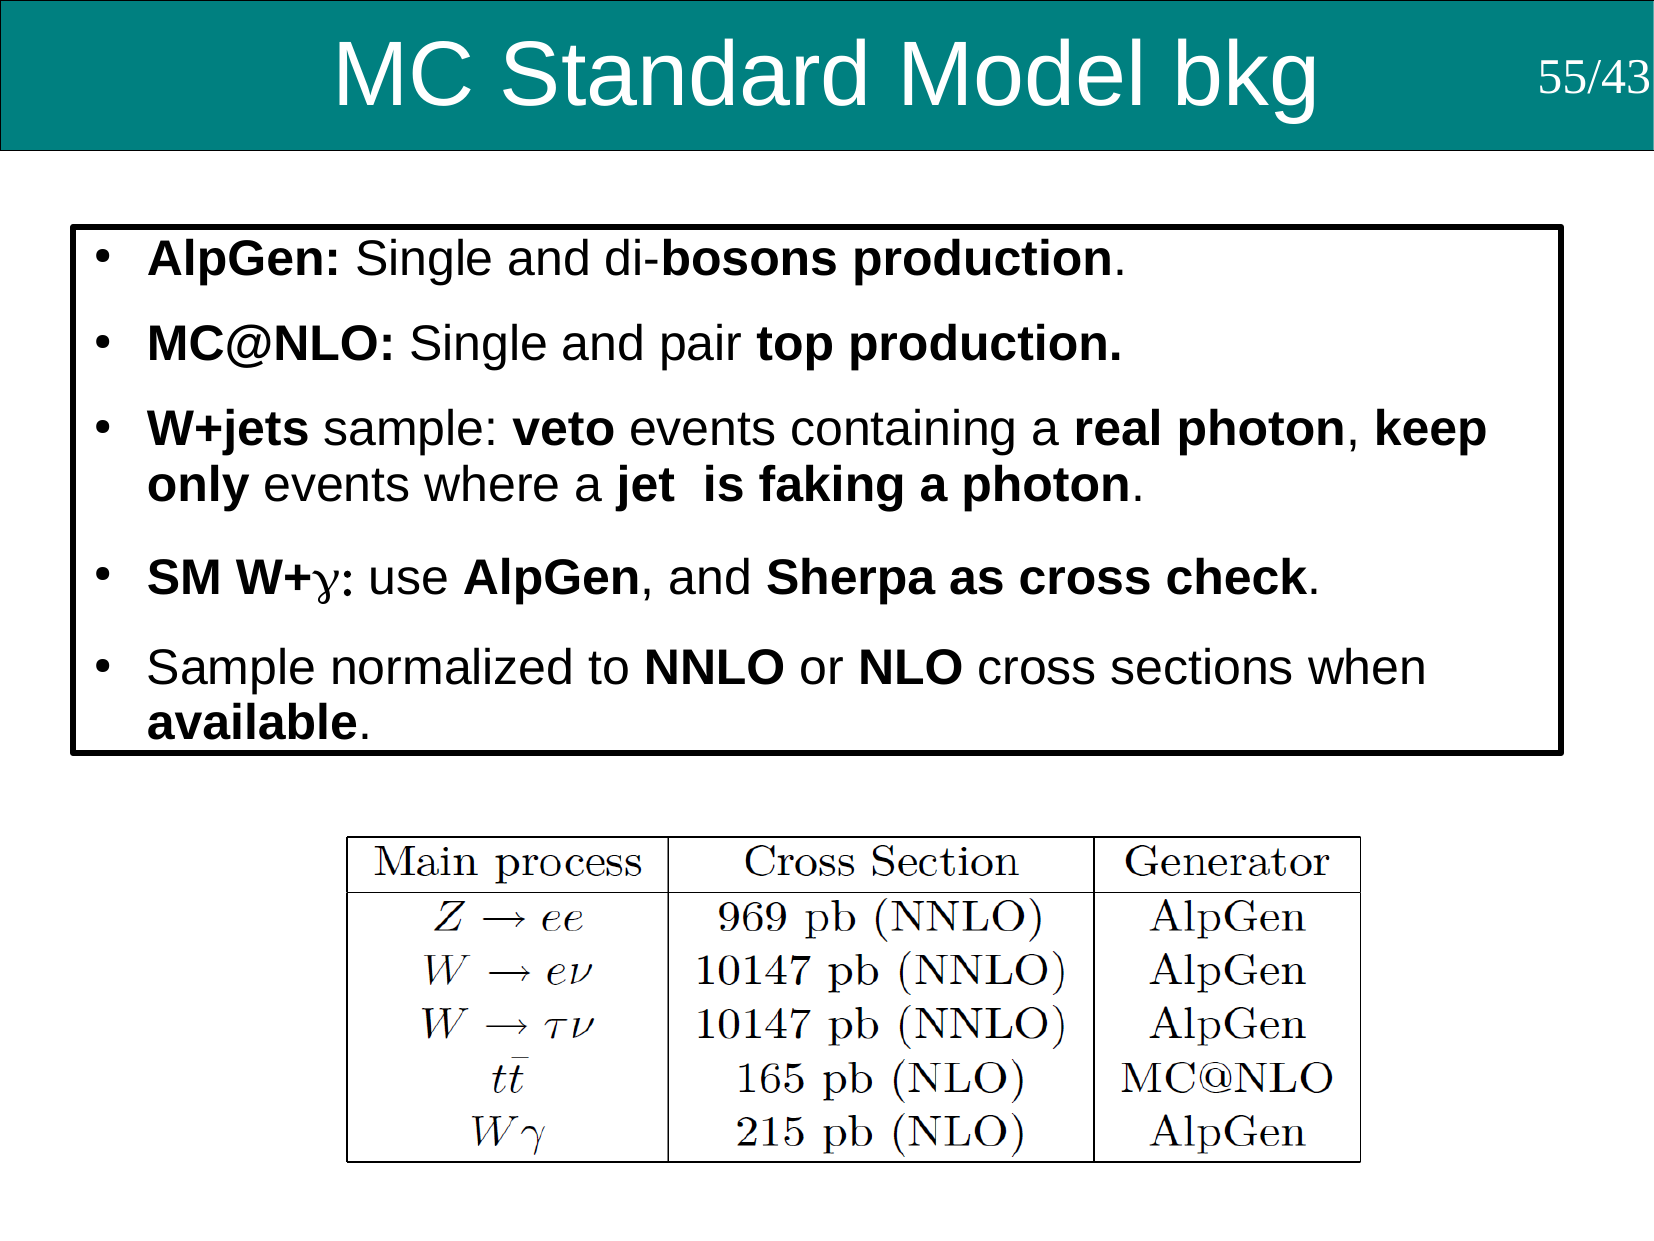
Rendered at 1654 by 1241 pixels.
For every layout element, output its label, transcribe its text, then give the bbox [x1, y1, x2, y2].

picture [337, 829, 1376, 1165]
title MC Standard Model bkg [82, 22, 1571, 126]
list AlpGen: Single and di-bosons production. MC@NLO: Single and pair top production. W+jets sample: veto events containing a real photon, keep only events where a jet is faking a photon. SM W+: use AlpGen, and Sherpa as cross check. Sample normalized to NNLO or NLO cross sections when available. [72, 226, 1562, 752]
